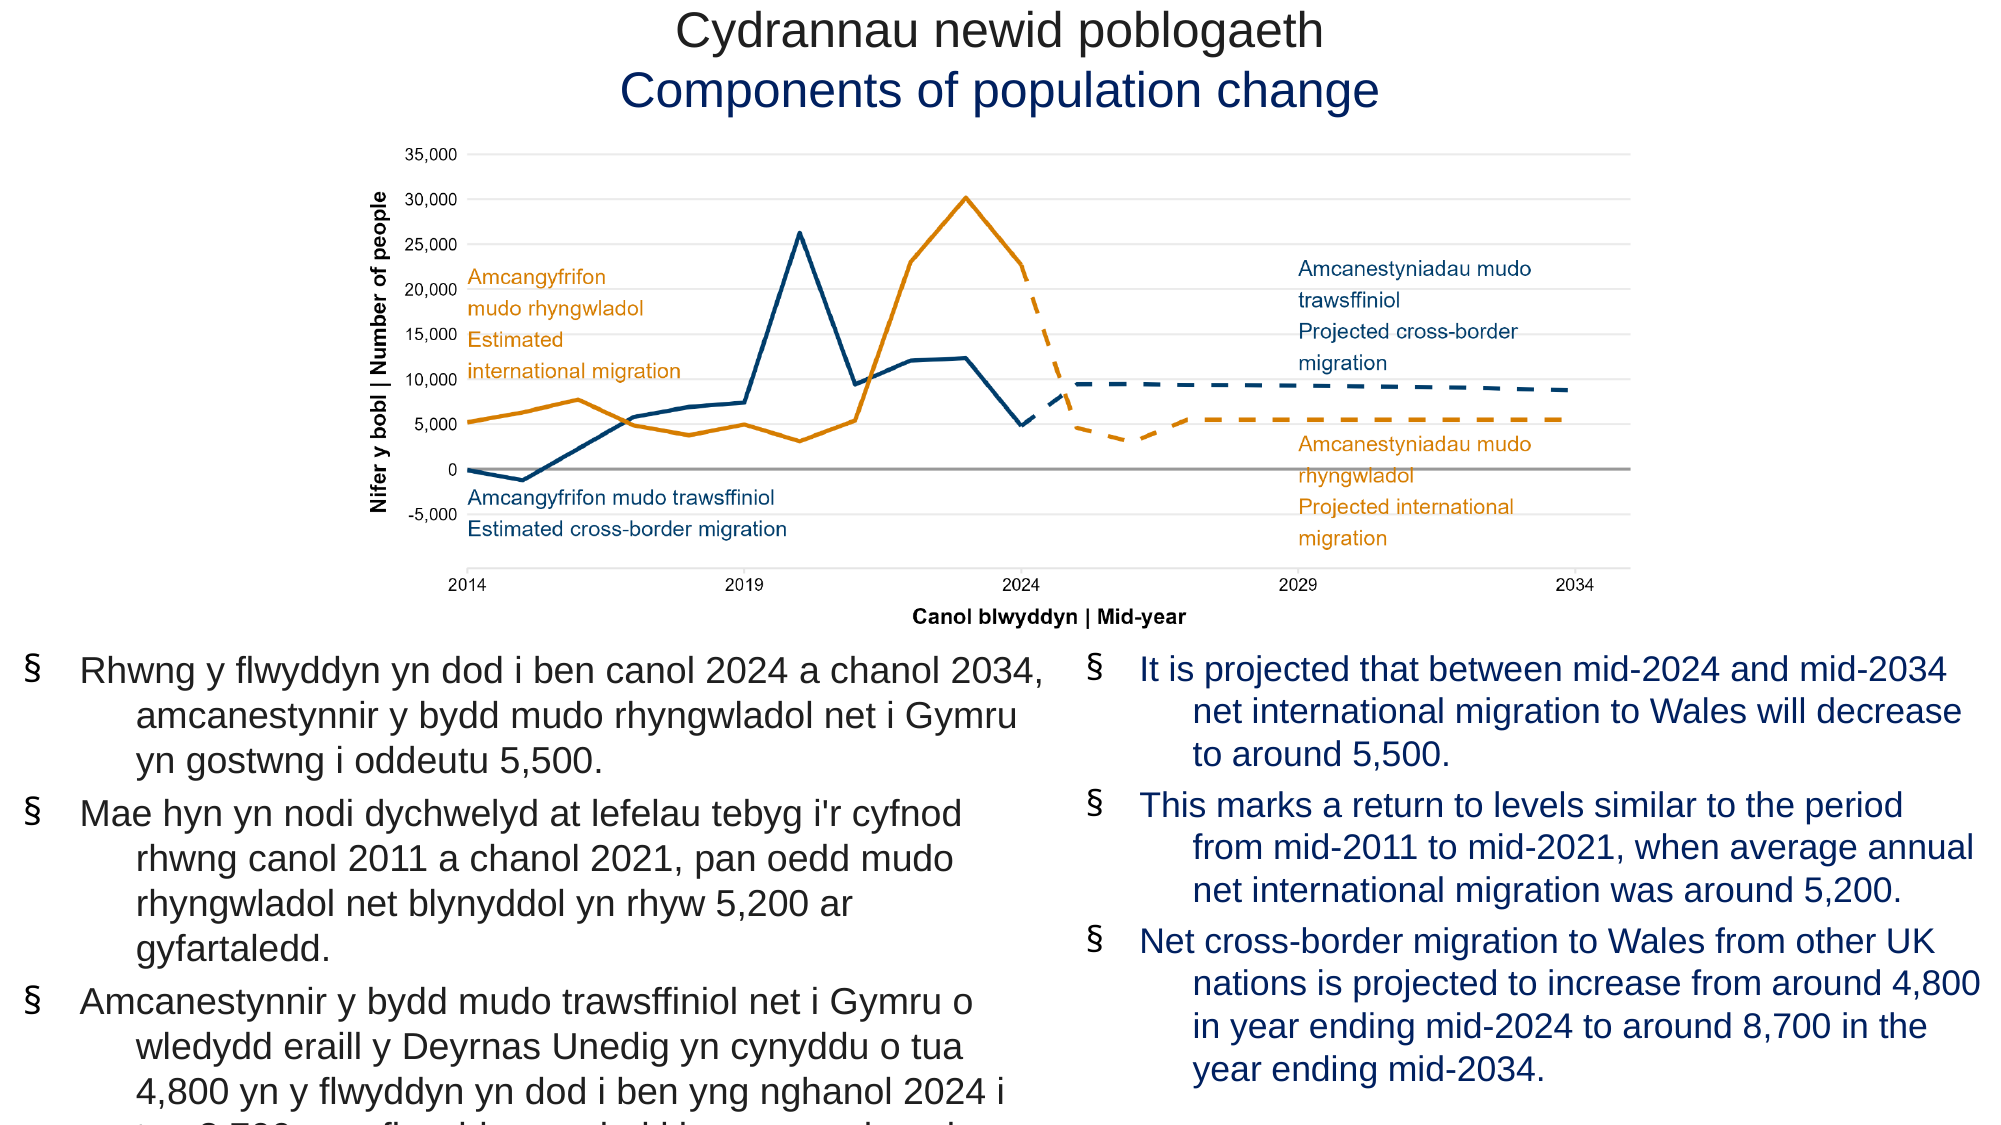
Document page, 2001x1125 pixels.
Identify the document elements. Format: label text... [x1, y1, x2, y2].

picture [359, 152, 1641, 639]
title Cydrannau newid poblogaeth Components of population change [324, 0, 1675, 152]
text_box Rhwng y flwyddyn yn dod i ben canol 2024 a chanol 2034, amcanestynnir y bydd mudo rhyngwladol net i Gymru yn gostwng i oddeutu 5,500. Mae hyn yn nodi dychwelyd at lefelau tebyg i'r cyfnod rhwng canol 2011 a chanol 2021, pan oedd mudo rhyngwladol net blynyddol yn rhyw 5,200 ar gyfartaledd. Amcanestynnir y bydd mudo trawsffiniol net i Gymru o wledydd eraill y Deyrnas Unedig yn cynyddu o tua 4,800 yn y flwyddyn yn dod i ben yng nghanol 2024 i tua 8,700 yn y flwyddyn yn dod i ben yng nghanol 2034. [8, 638, 1071, 1125]
list It is projected that between mid-2024 and mid-2034 net international migration to Wales will decrease to around 5,500. This marks a return to levels similar to the period from mid-2011 to mid-2021, when average annual net international migration was around 5,200. Net cross-border migration to Wales from other UK nations is projected to increase from around 4,800 in year ending mid-2024 to around 8,700 in the year ending mid-2034. [1071, 638, 1997, 1117]
